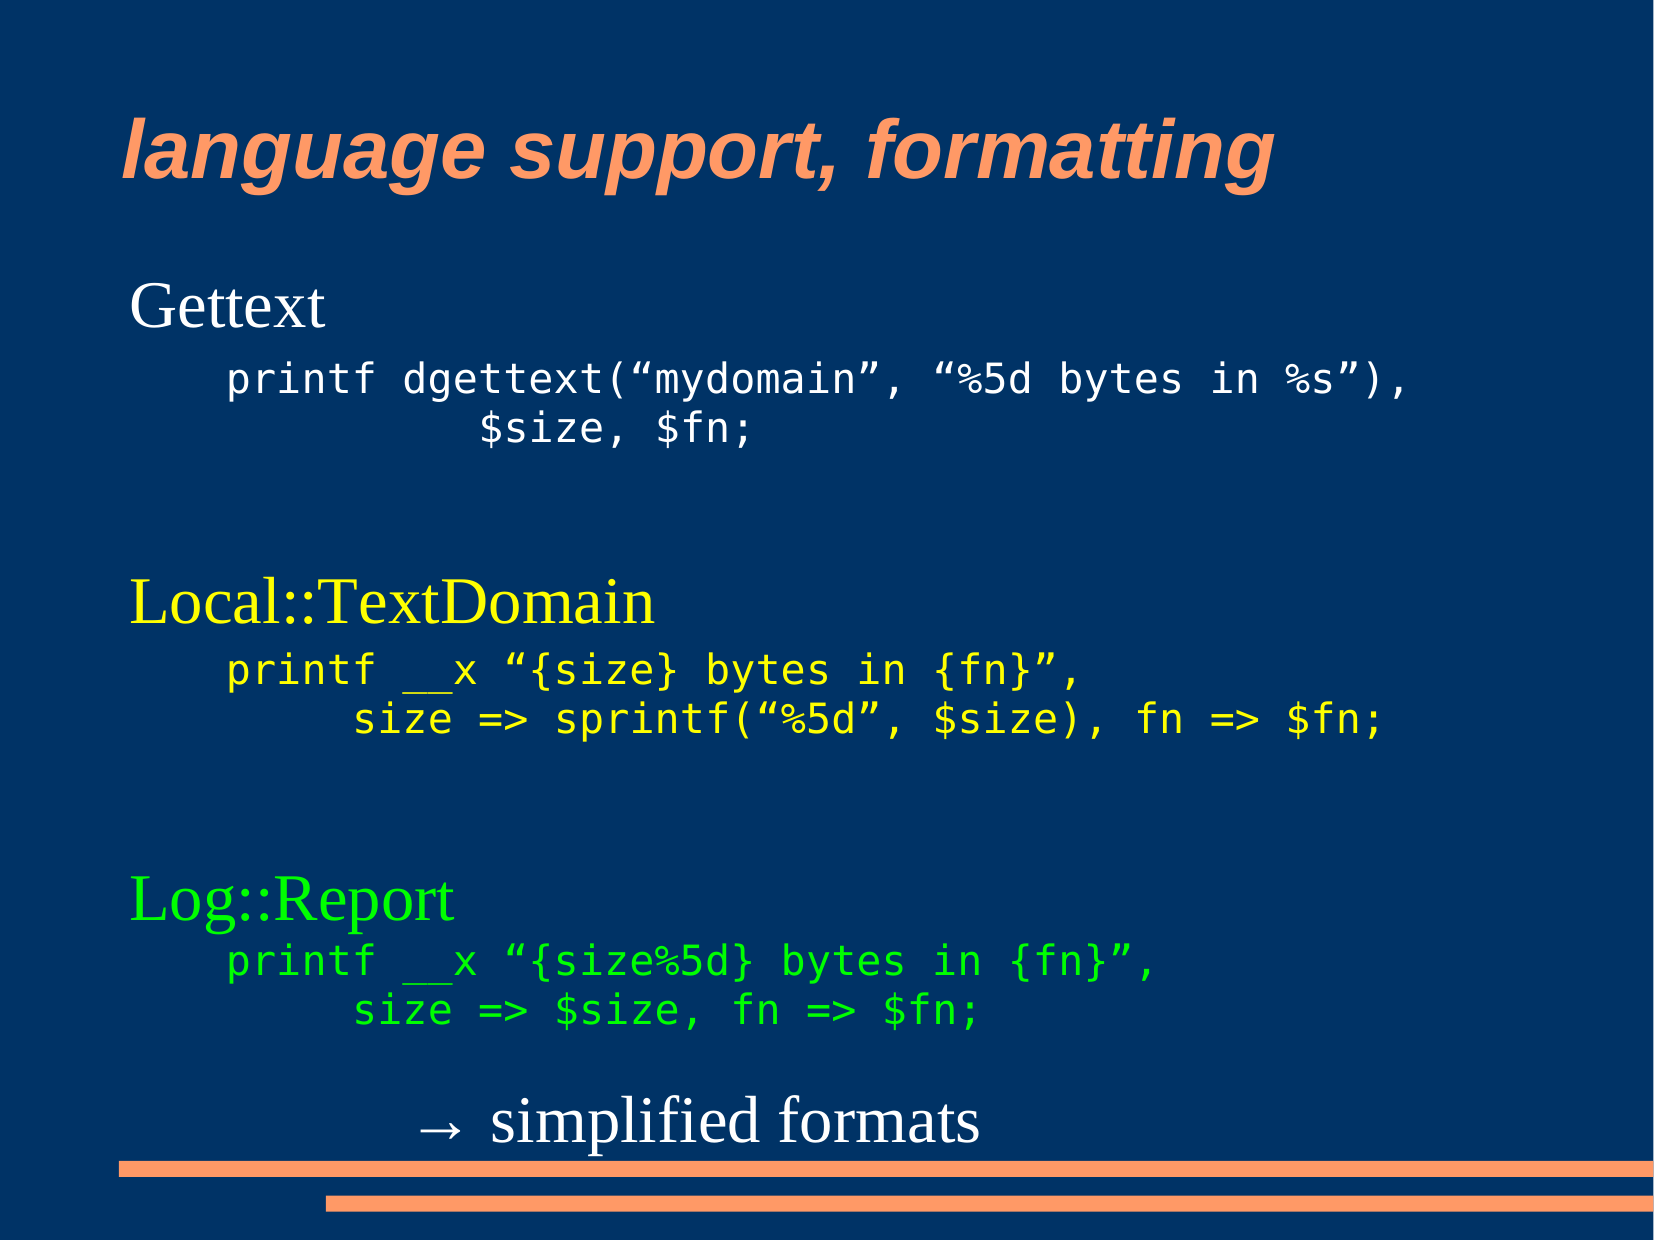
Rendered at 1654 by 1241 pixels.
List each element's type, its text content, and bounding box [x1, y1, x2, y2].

title language support, formatting [121, 46, 1534, 254]
text_box printf dgettext(“mydomain”, “%5d bytes in %s”), $size, $fn; printf __x “{size} bytes in {fn}”, size => sprintf(“%5d”, $size), fn => $fn; printf __x “{size%5d} bytes in {fn}”, size => $size, fn => $fn; [211, 347, 1428, 1042]
list Gettext Local::TextDomain Log::Report → simplified formats [111, 268, 1551, 1166]
